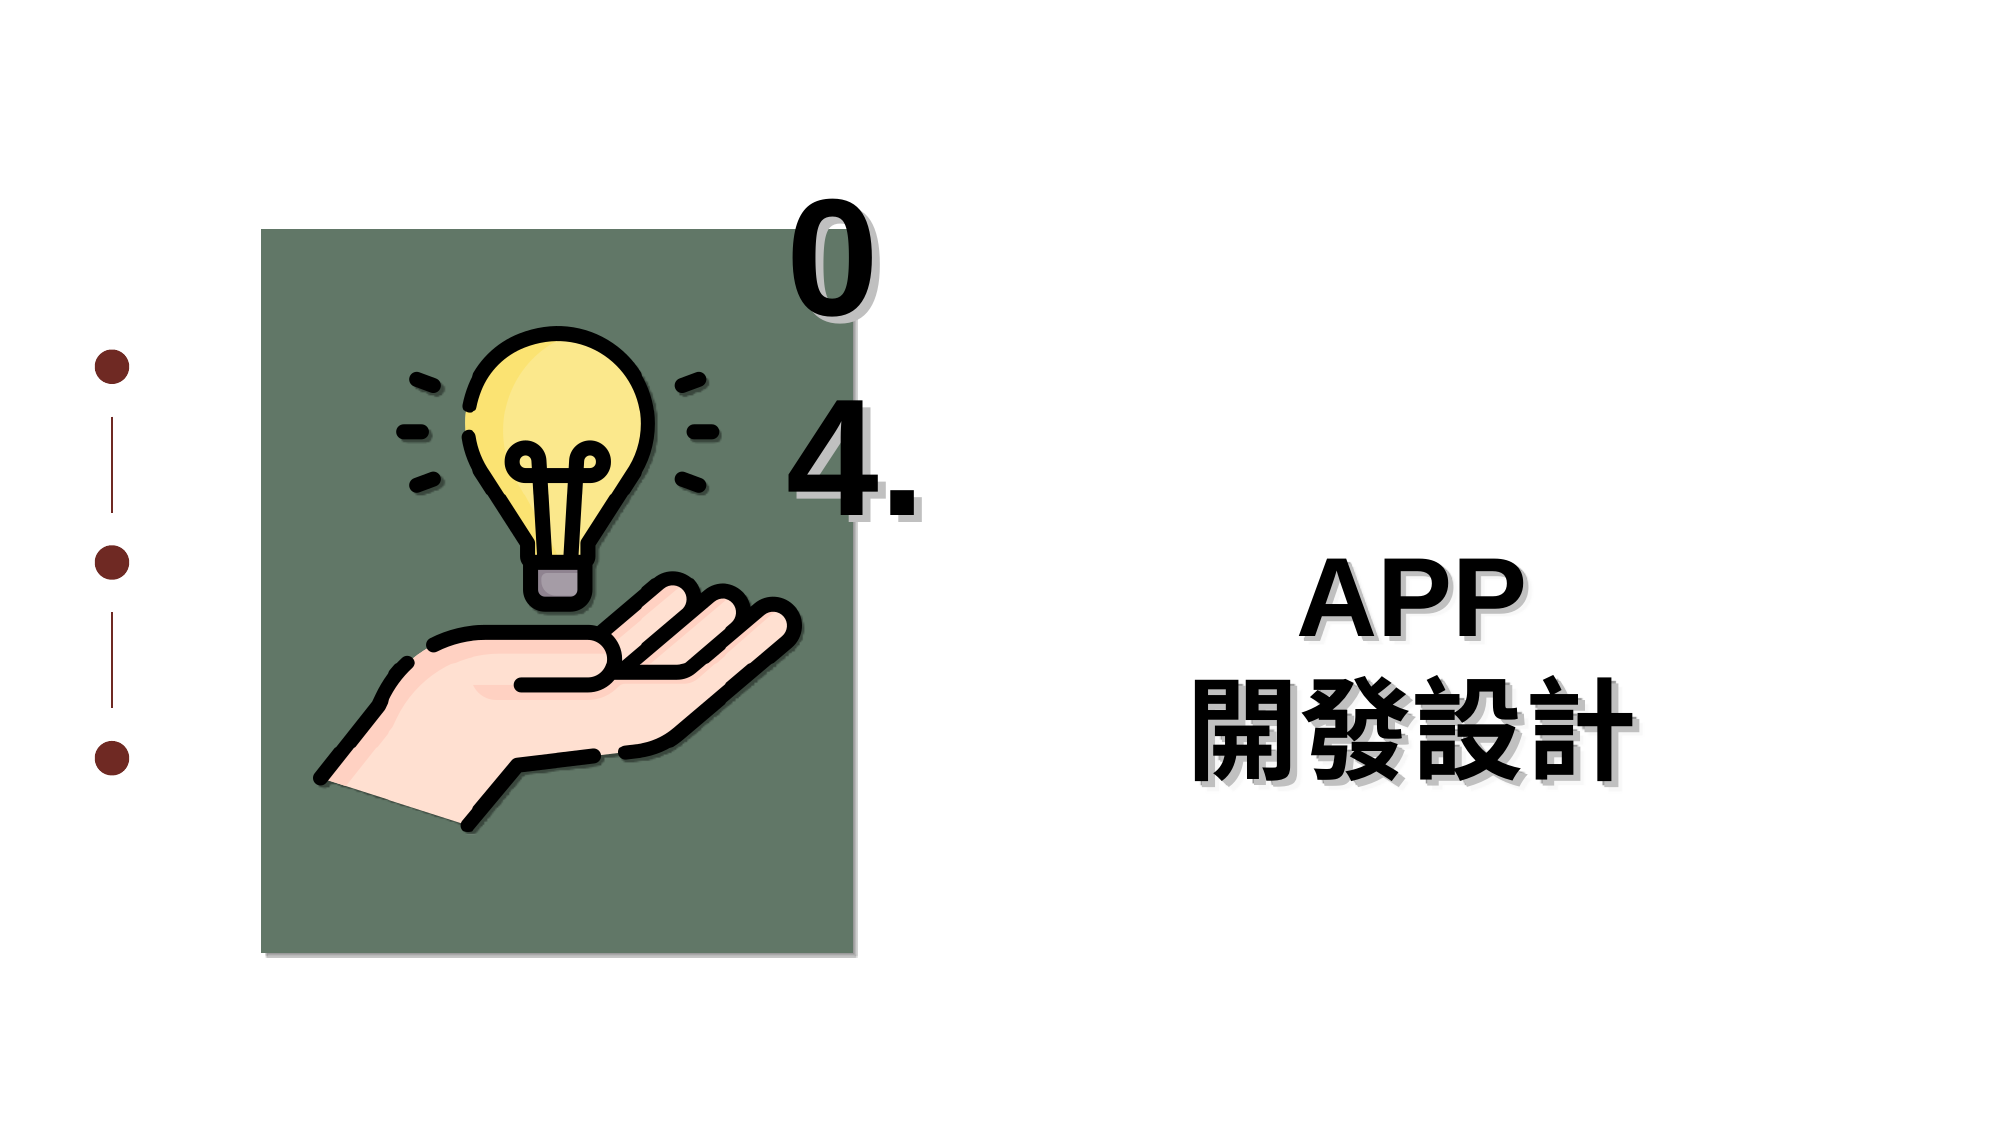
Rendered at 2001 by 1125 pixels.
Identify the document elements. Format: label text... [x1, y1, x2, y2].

text_box 04. [771, 141, 984, 561]
text_box [95, 350, 129, 383]
text_box [95, 546, 129, 579]
picture [304, 326, 810, 832]
text_box APP 開發設計 [1099, 516, 1725, 804]
text_box [95, 742, 129, 775]
text_box [262, 230, 852, 952]
